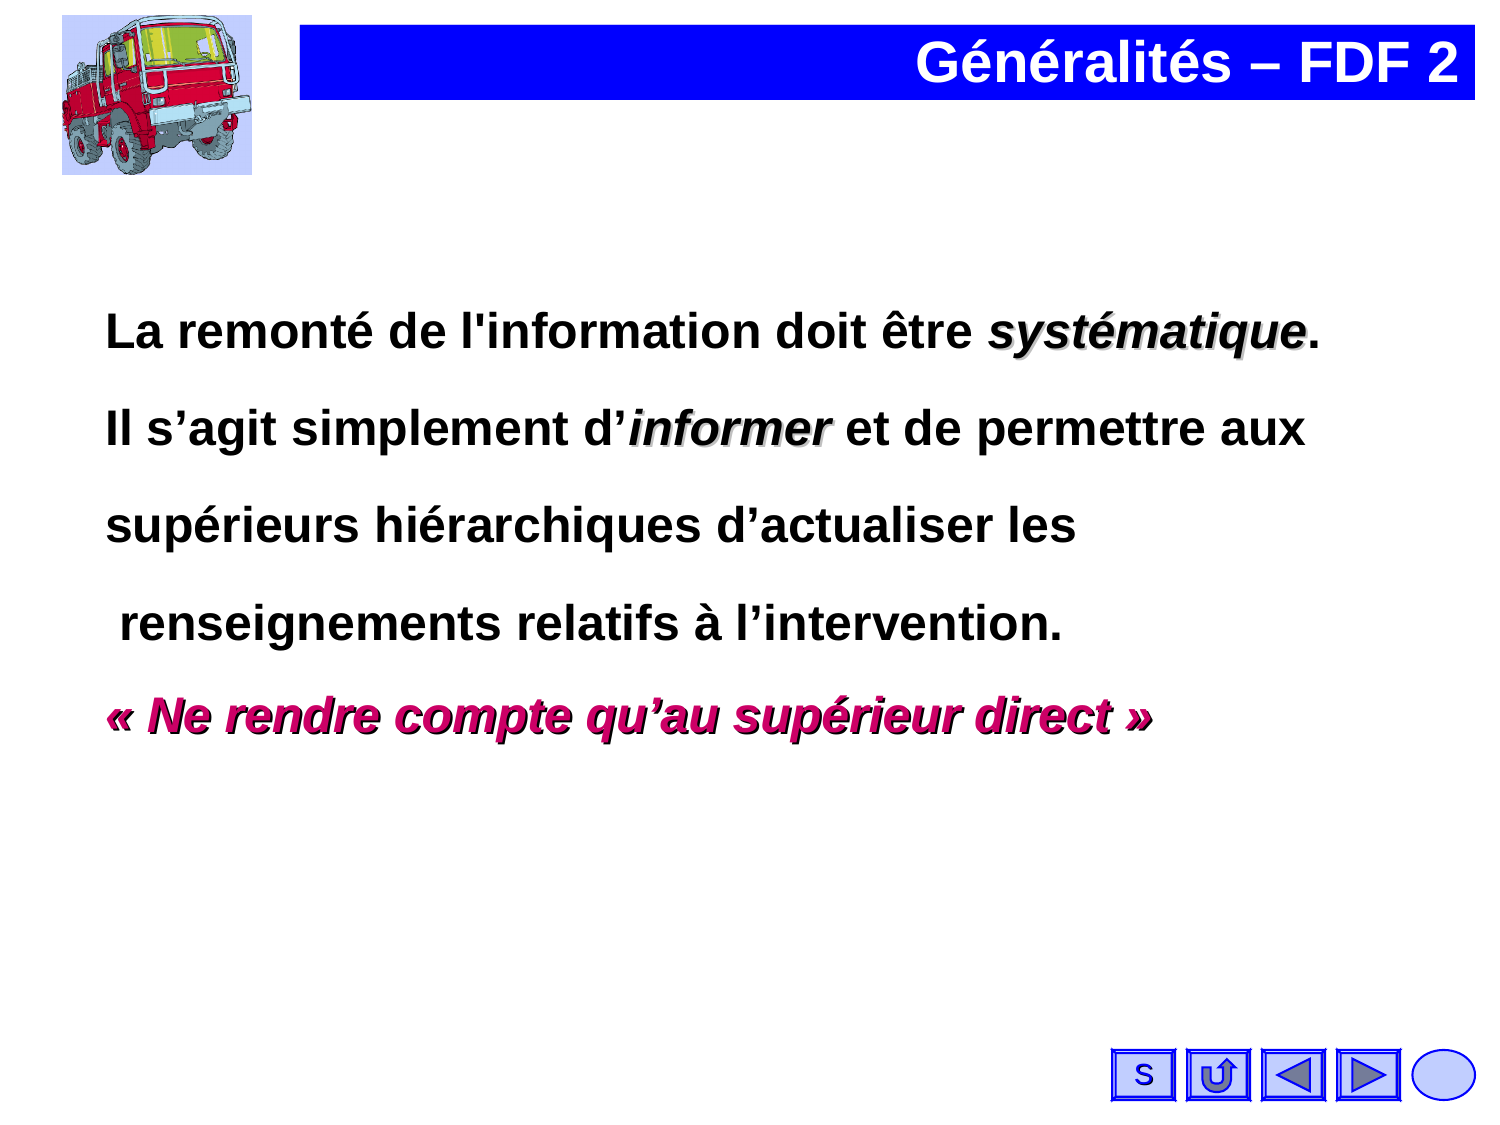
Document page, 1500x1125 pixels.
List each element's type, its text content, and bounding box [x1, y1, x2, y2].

text_box La remonté de l'information doit être systématique. Il s’agit simplement d’informer et de permettre aux supérieurs hiérarchiques d’actualiser les renseignements relatifs à l’intervention. « Ne rendre compte qu’au supérieur direct » [90, 295, 1449, 751]
text_box Généralités – FDF 2 [299, 24, 1475, 100]
text_box [1412, 1049, 1476, 1101]
